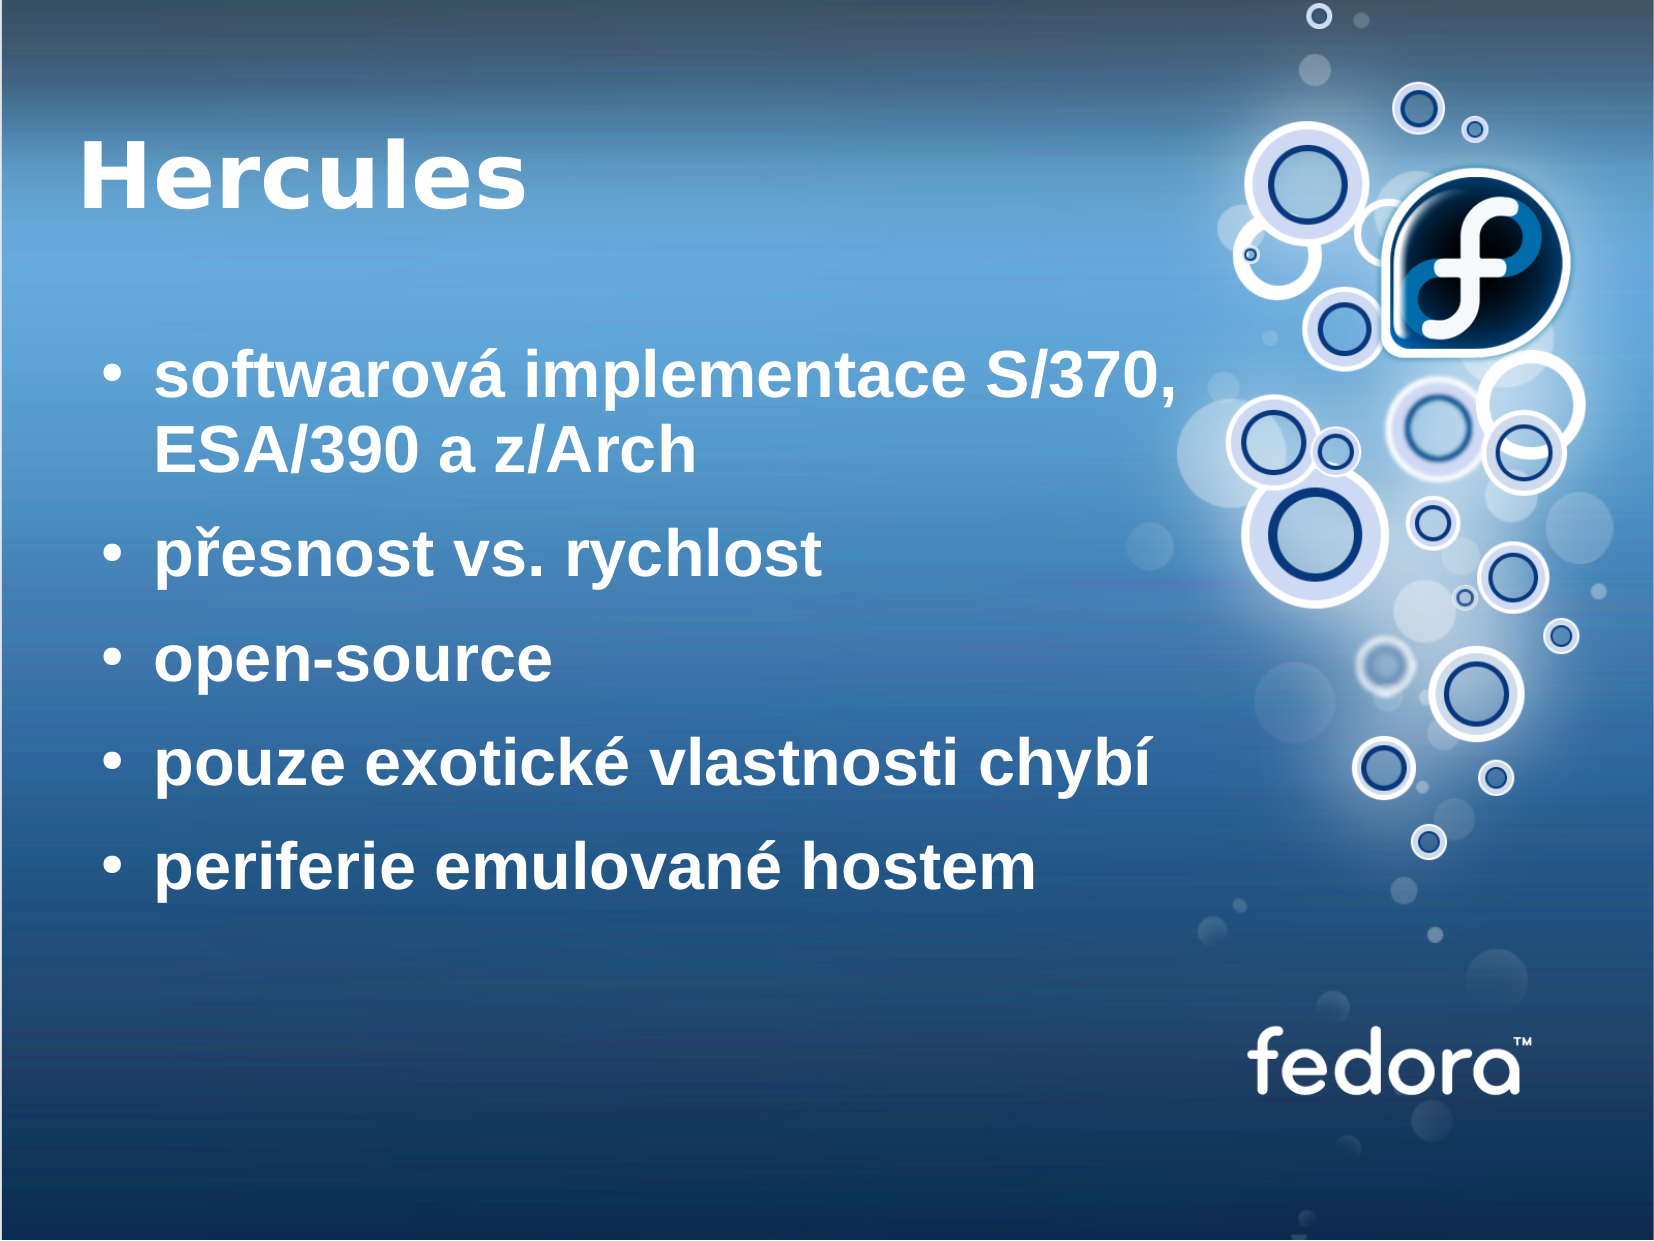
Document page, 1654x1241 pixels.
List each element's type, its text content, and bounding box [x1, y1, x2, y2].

title Hercules [76, 80, 1565, 273]
list softwarová implementace S/370, ESA/390 a z/Arch přesnost vs. rychlost open-source pouze exotické vlastnosti chybí periferie emulované hostem [82, 337, 1388, 1142]
picture [1, 0, 1654, 1240]
